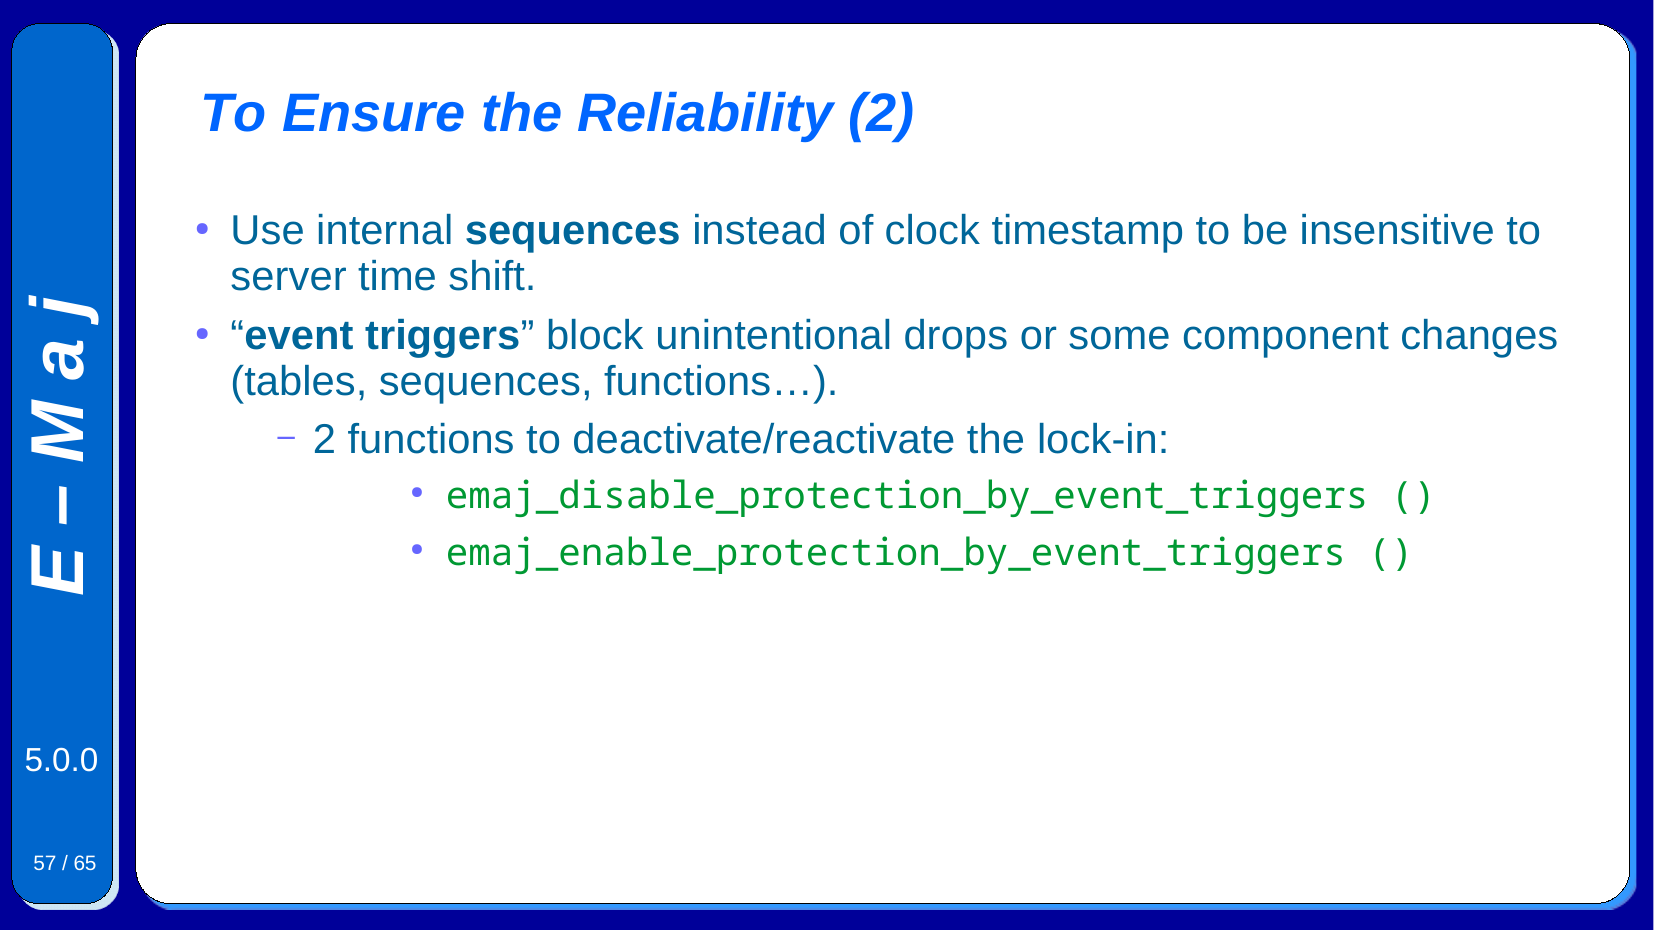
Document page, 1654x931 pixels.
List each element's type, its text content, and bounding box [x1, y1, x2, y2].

list Use internal sequences instead of clock timestamp to be insensitive to server time shift. “event triggers” block unintentional drops or some component changes (tables, sequences, functions…). 2 functions to deactivate/reactivate the lock-in: emaj_disable_protection_by_event_triggers () emaj_enable_protection_by_event_triggers () [177, 206, 1587, 827]
title To Ensure the Reliability (2) [200, 34, 1575, 191]
